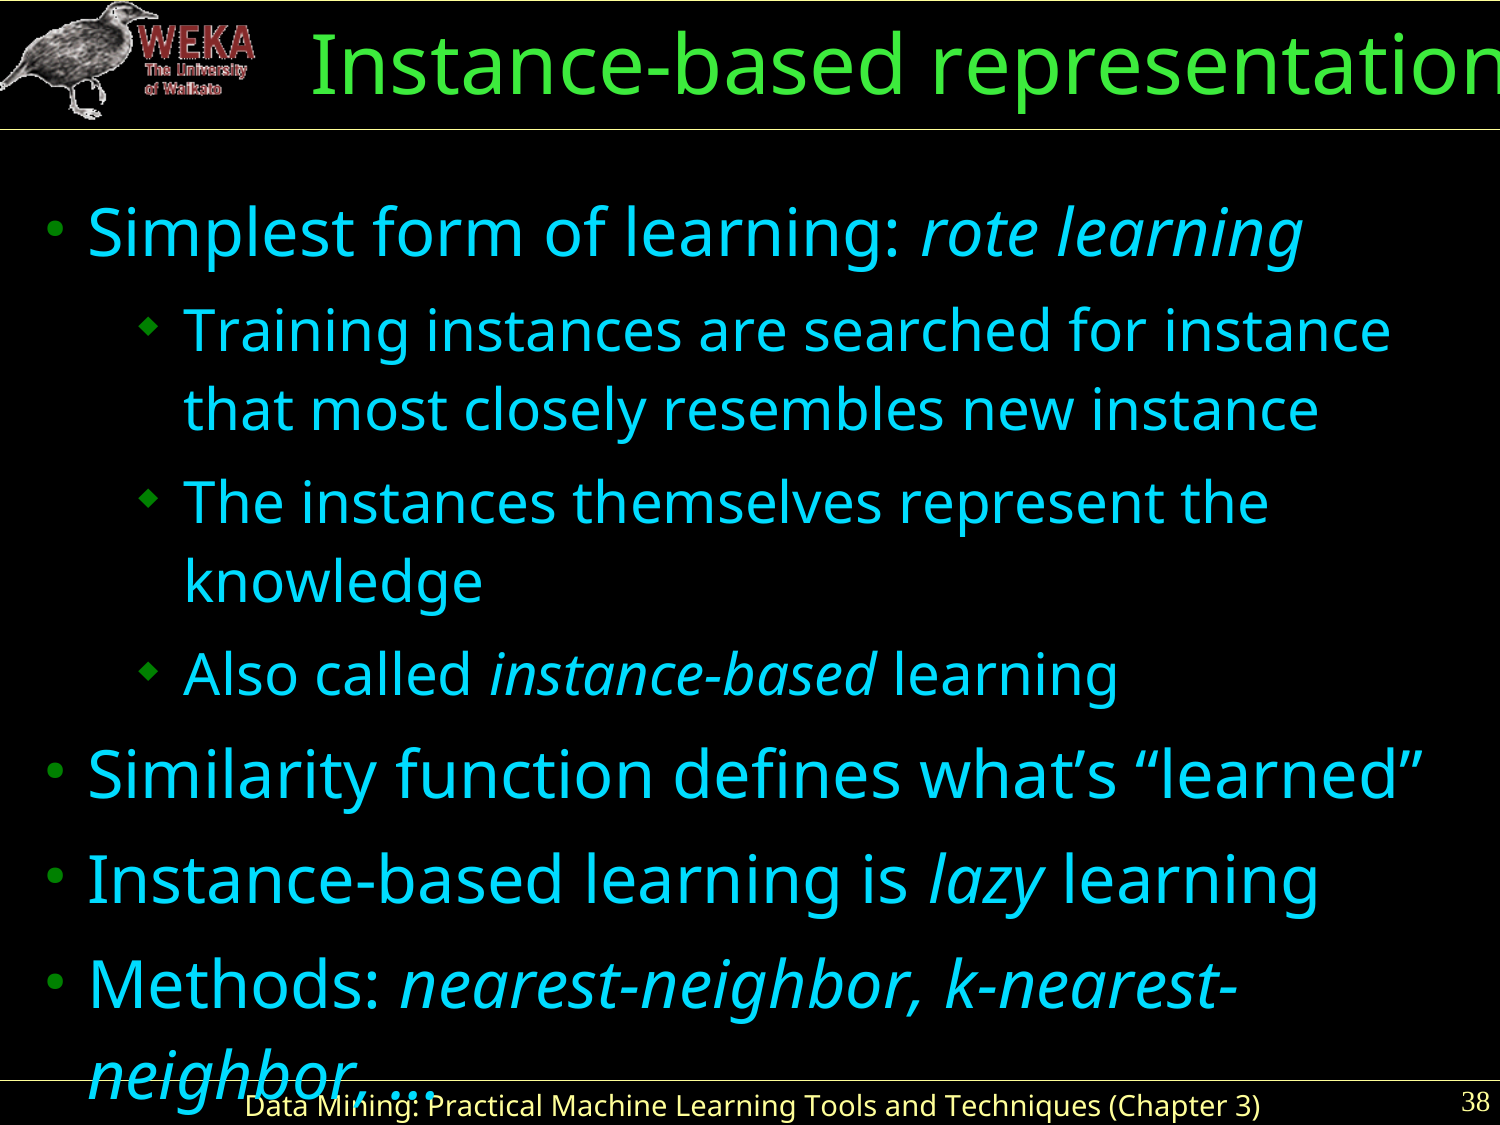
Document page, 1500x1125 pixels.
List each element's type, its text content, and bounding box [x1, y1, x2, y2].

picture [0, 1, 266, 129]
title Instance-based representation [295, 0, 1500, 154]
list Simplest form of learning: rote learning Training instances are searched for instance that most closely resembles new instance The instances themselves represent the knowledge Also called instance-based learning Similarity function defines what’s “learned” Instance-based learning is lazy learning Methods: nearest-neighbor, k-nearest-neighbor, … [29, 177, 1477, 952]
